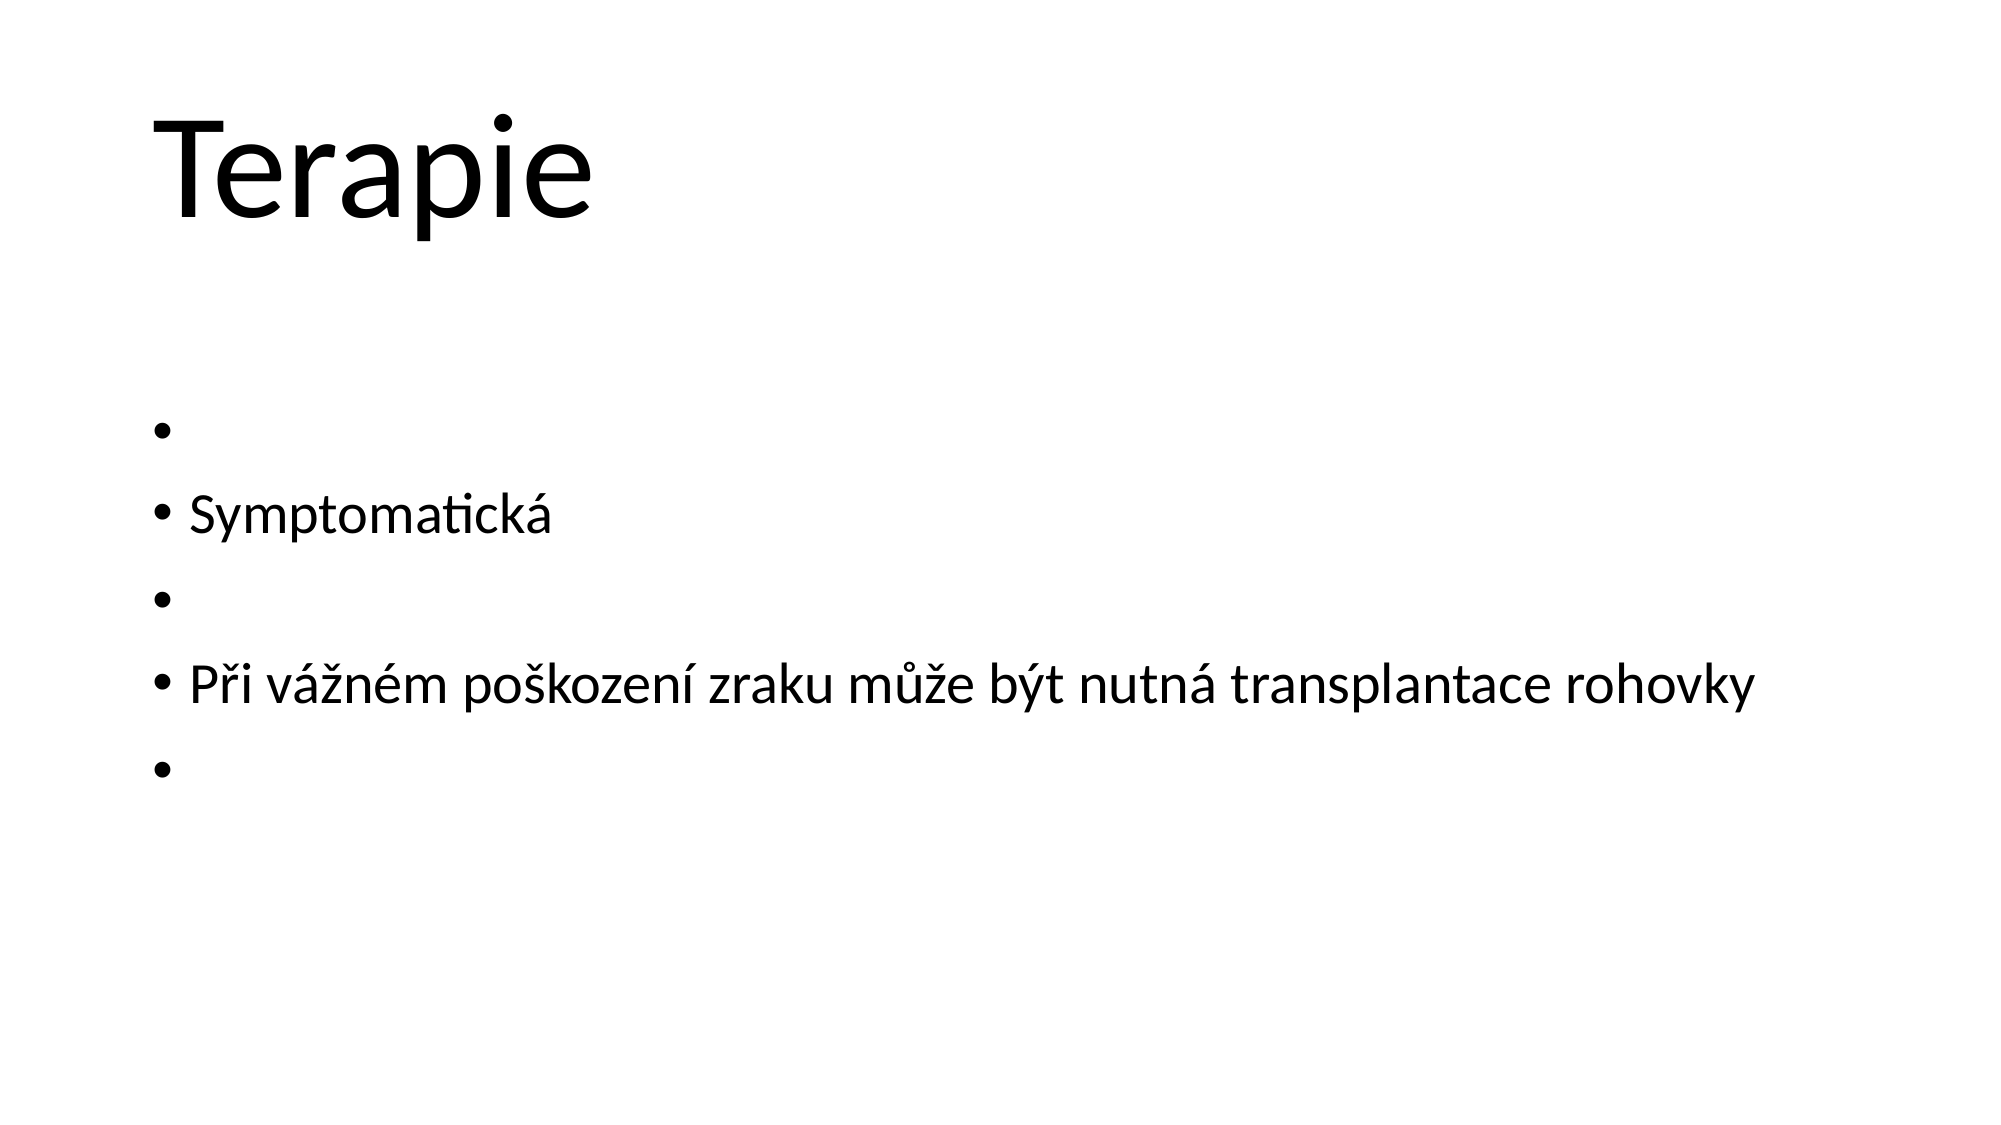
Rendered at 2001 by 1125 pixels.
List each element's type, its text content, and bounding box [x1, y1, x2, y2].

title Terapie [137, 59, 1863, 278]
list Symptomatická Při vážném poškození zraku může být nutná transplantace rohovky [137, 299, 1863, 1014]
